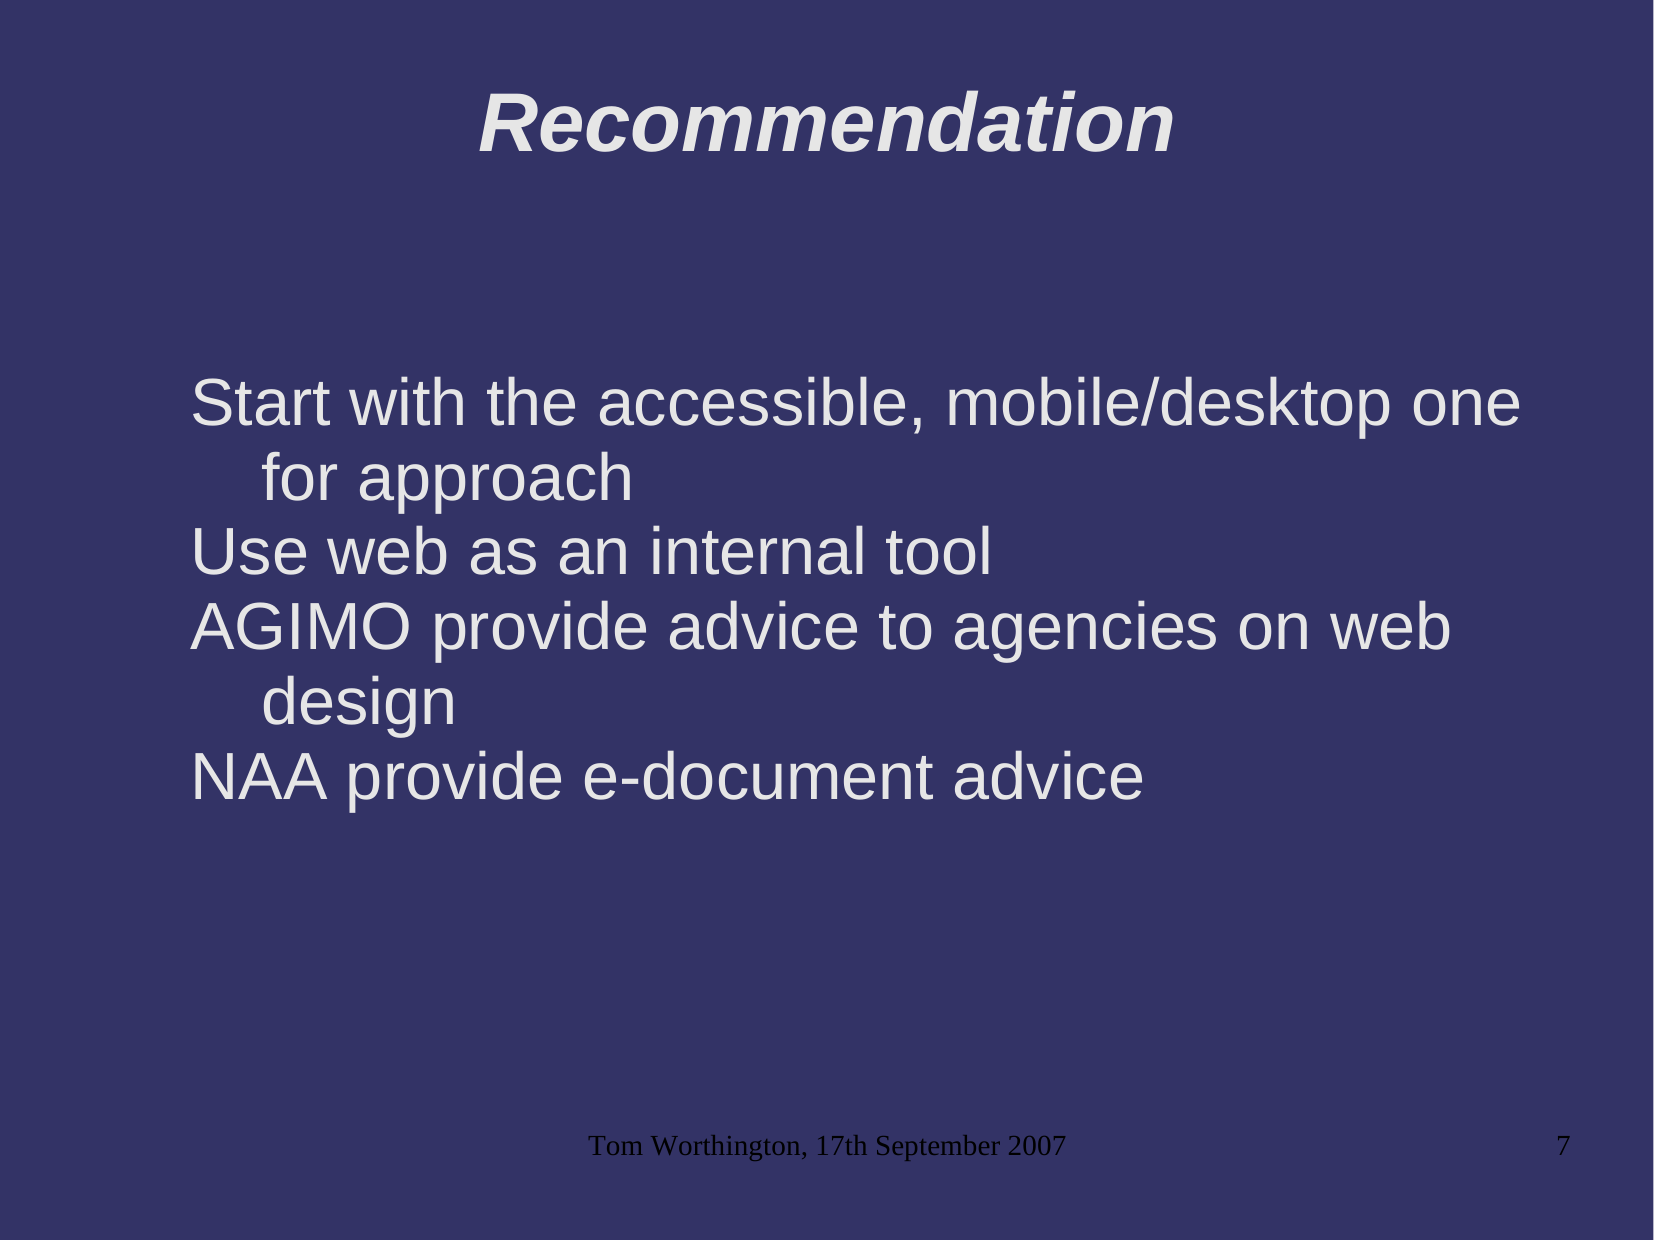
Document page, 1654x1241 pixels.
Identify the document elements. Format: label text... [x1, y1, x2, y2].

list Start with the accessible, mobile/desktop one for approach Use web as an internal tool AGIMO provide advice to agencies on web design NAA provide e-document advice [178, 364, 1570, 1147]
title Recommendation [121, 19, 1534, 227]
